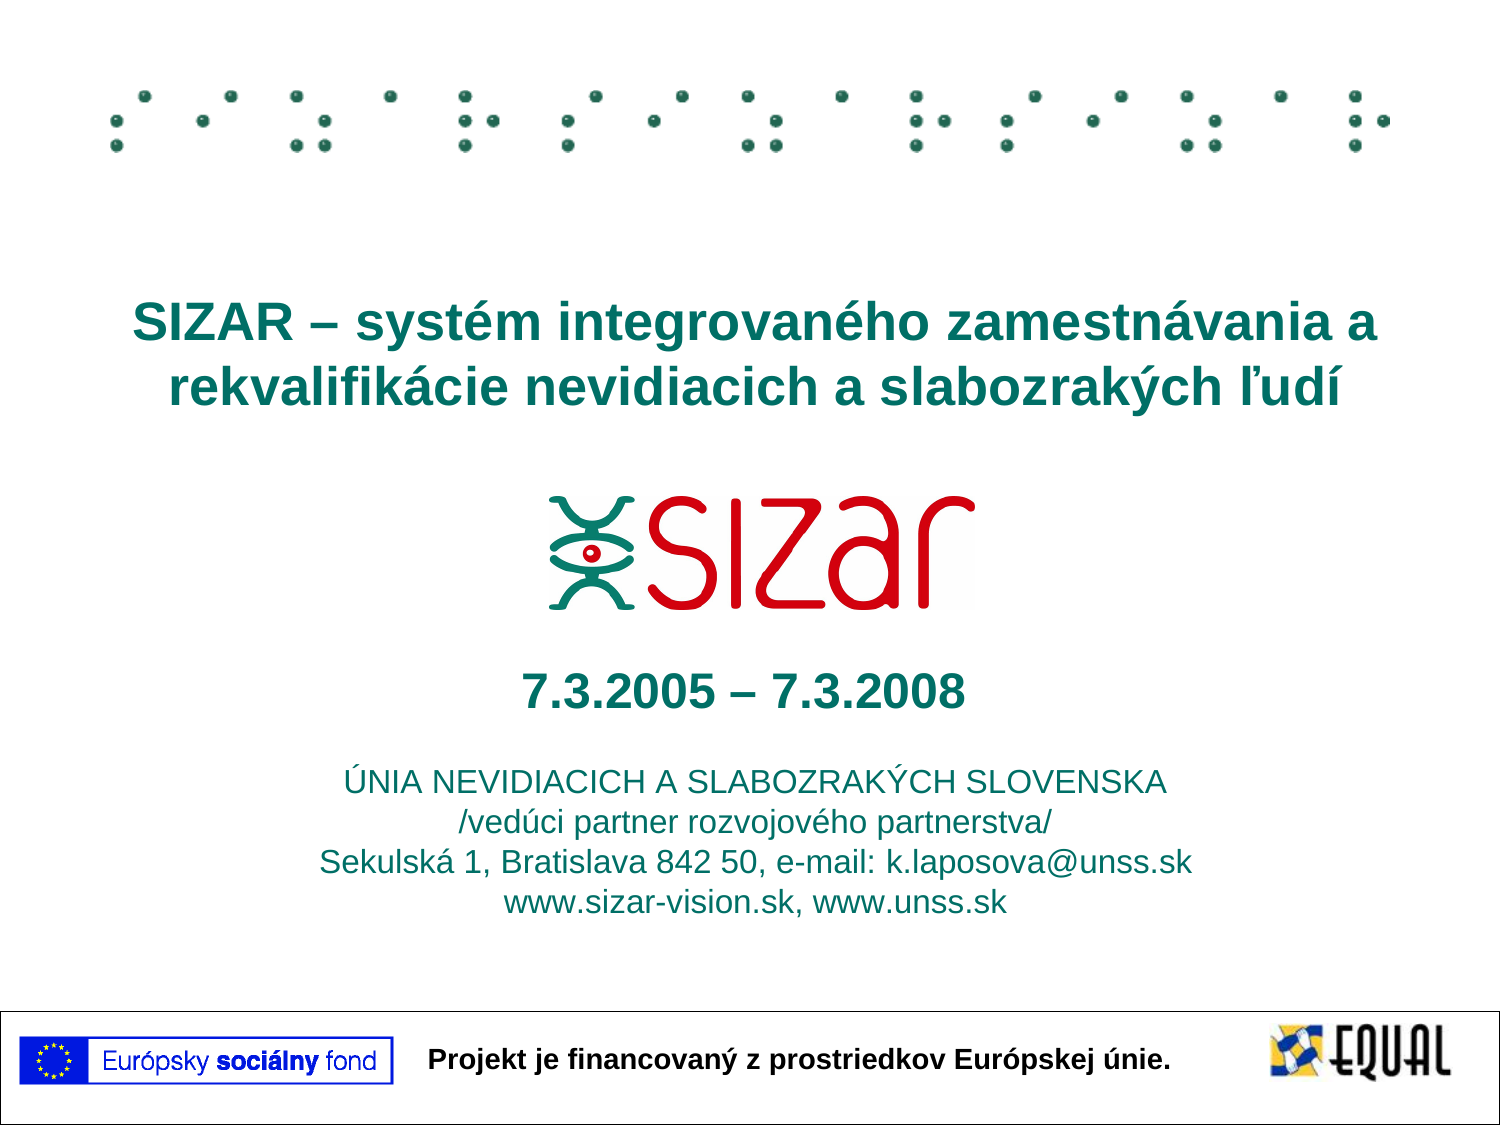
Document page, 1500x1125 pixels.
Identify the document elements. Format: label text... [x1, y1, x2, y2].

text_box ÚNIA NEVIDIACICH A SLABOZRAKÝCH SLOVENSKA /vedúci partner rozvojového partnerstva/ Sekulská 1, Bratislava 842 50, e-mail: k.laposova@unss.sk www.sizar-vision.sk, www.unss.sk [41, 753, 1471, 929]
text_box 7.3.2005 – 7.3.2008 [29, 650, 1459, 727]
picture [17, 1034, 396, 1086]
text_box Projekt je financovaný z prostriedkov Európskej únie. [301, 1032, 1188, 1083]
picture [110, 90, 1390, 153]
picture [549, 496, 975, 610]
text_box SIZAR – systém integrovaného zamestnávania a rekvalifikácie nevidiacich a slabozrakých ľudí [41, 278, 1471, 425]
picture [1269, 1023, 1453, 1082]
